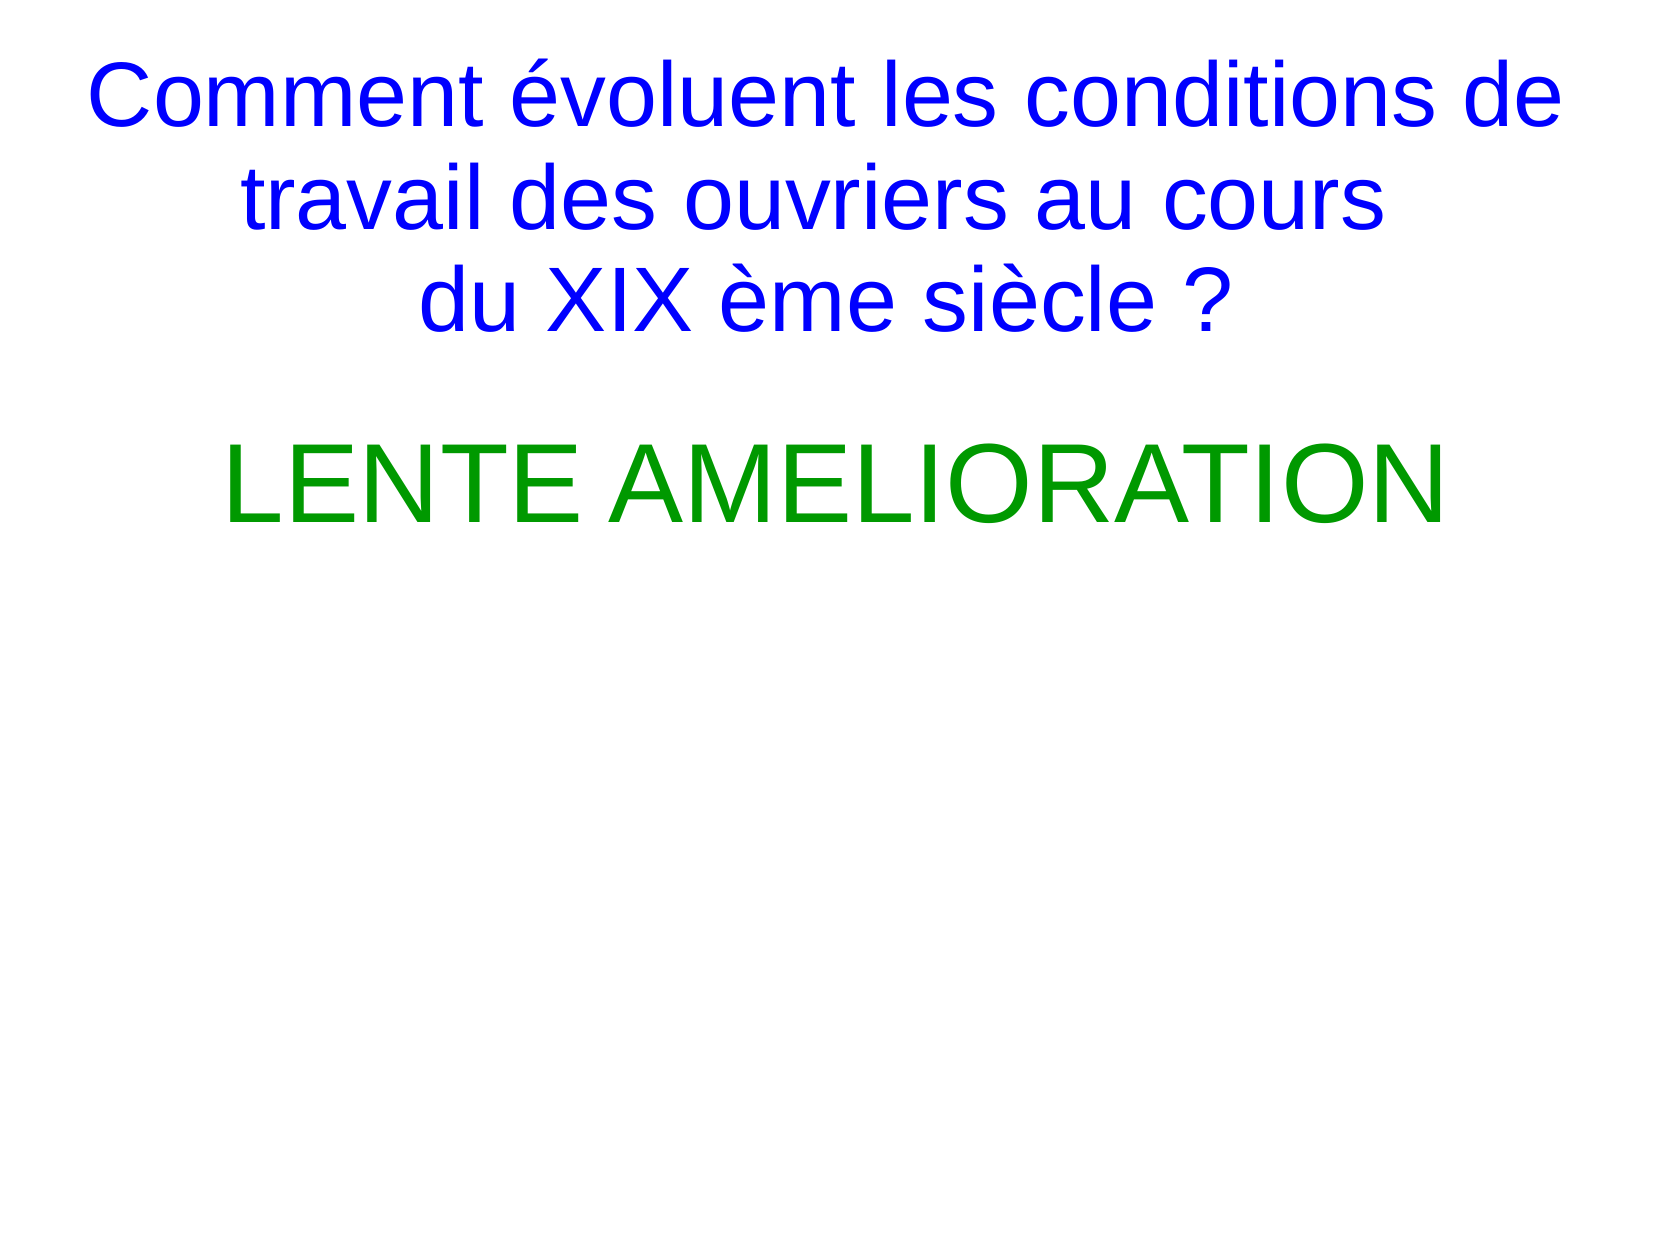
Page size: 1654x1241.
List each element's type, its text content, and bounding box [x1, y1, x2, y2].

title Comment évoluent les conditions de travail des ouvriers au cours du XIX ème siècle ? [82, 43, 1571, 352]
text_box LENTE AMELIORATION [206, 413, 1625, 680]
